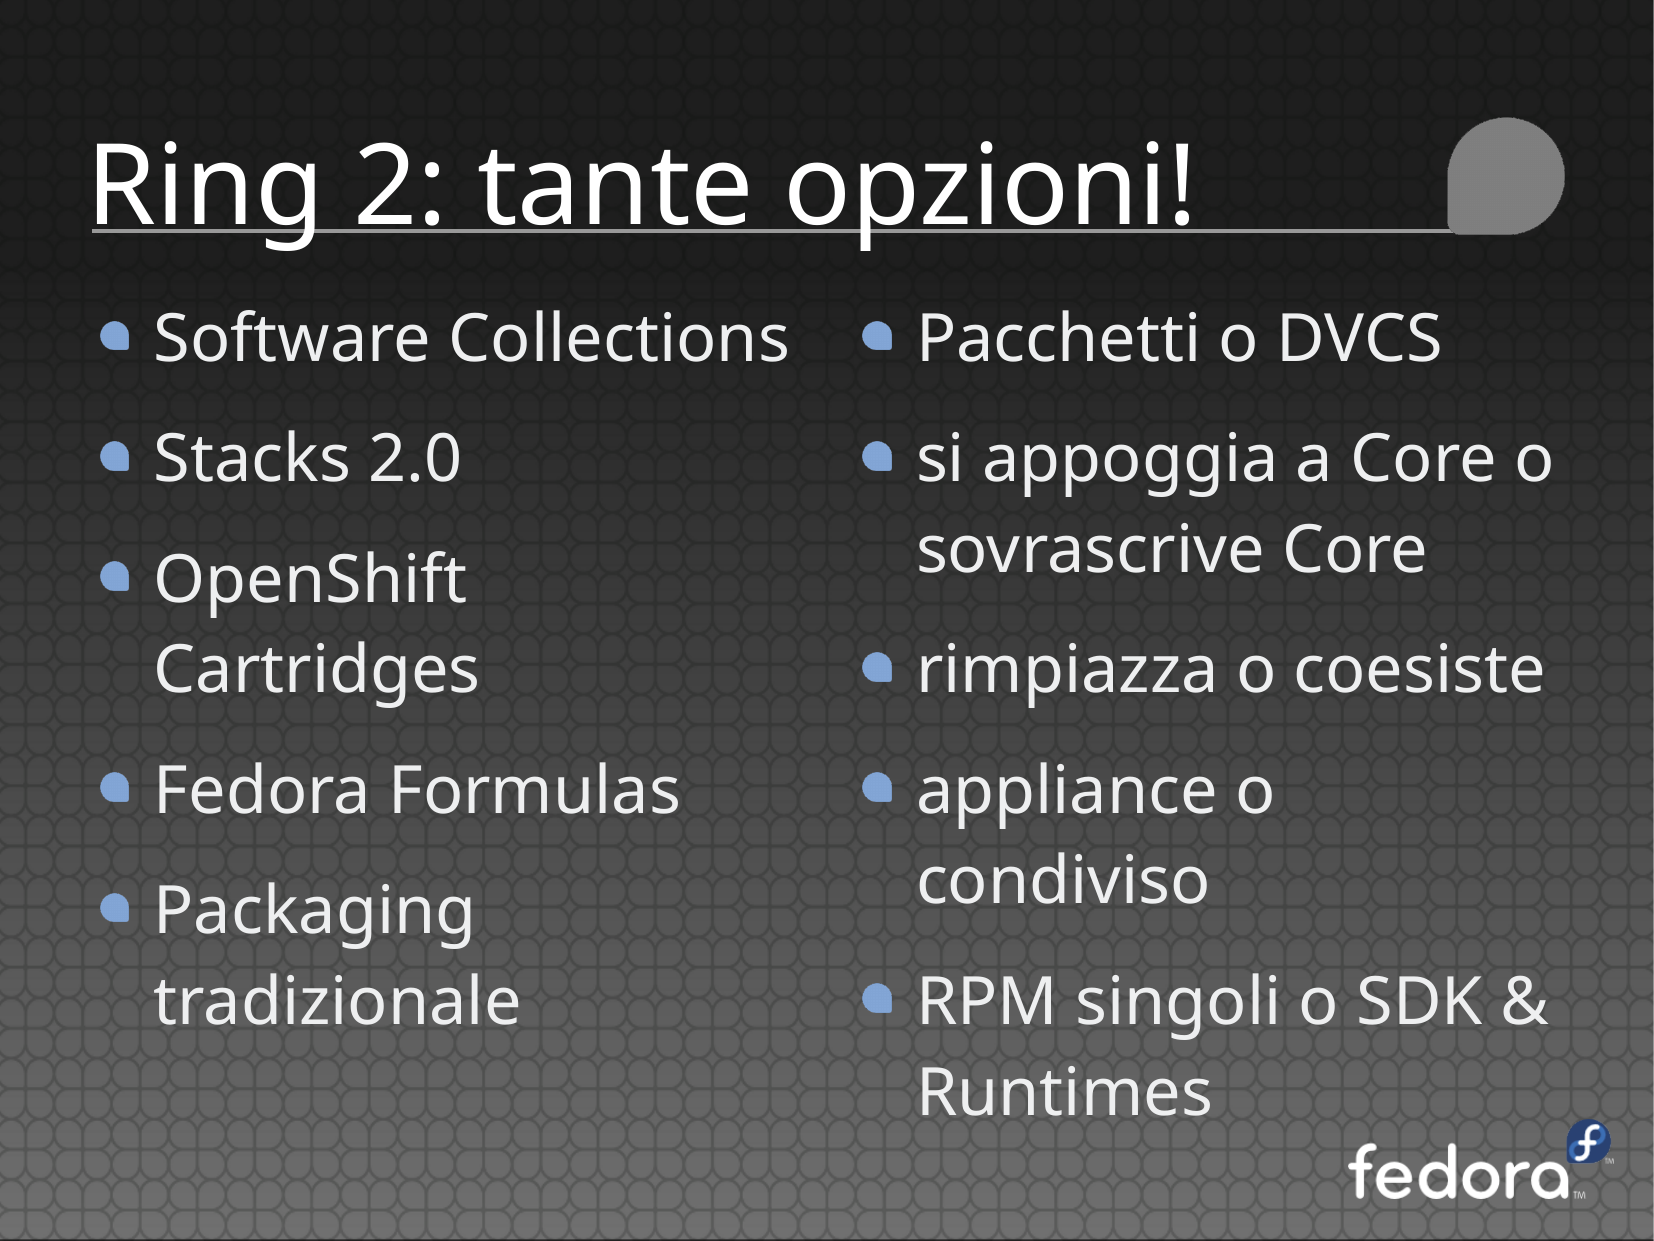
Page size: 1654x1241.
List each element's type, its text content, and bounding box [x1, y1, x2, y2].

picture [0, 0, 1654, 1241]
title Ring 2: tante opzioni! [86, 112, 1576, 249]
list Software Collections Stacks 2.0 OpenShift Cartridges Fedora Formulas Packaging tradizionale [82, 290, 809, 1010]
list Pacchetti o DVCS si appoggia a Core o sovrascrive Core rimpiazza o coesiste appliance o condiviso RPM singoli o SDK & Runtimes [845, 290, 1572, 1010]
